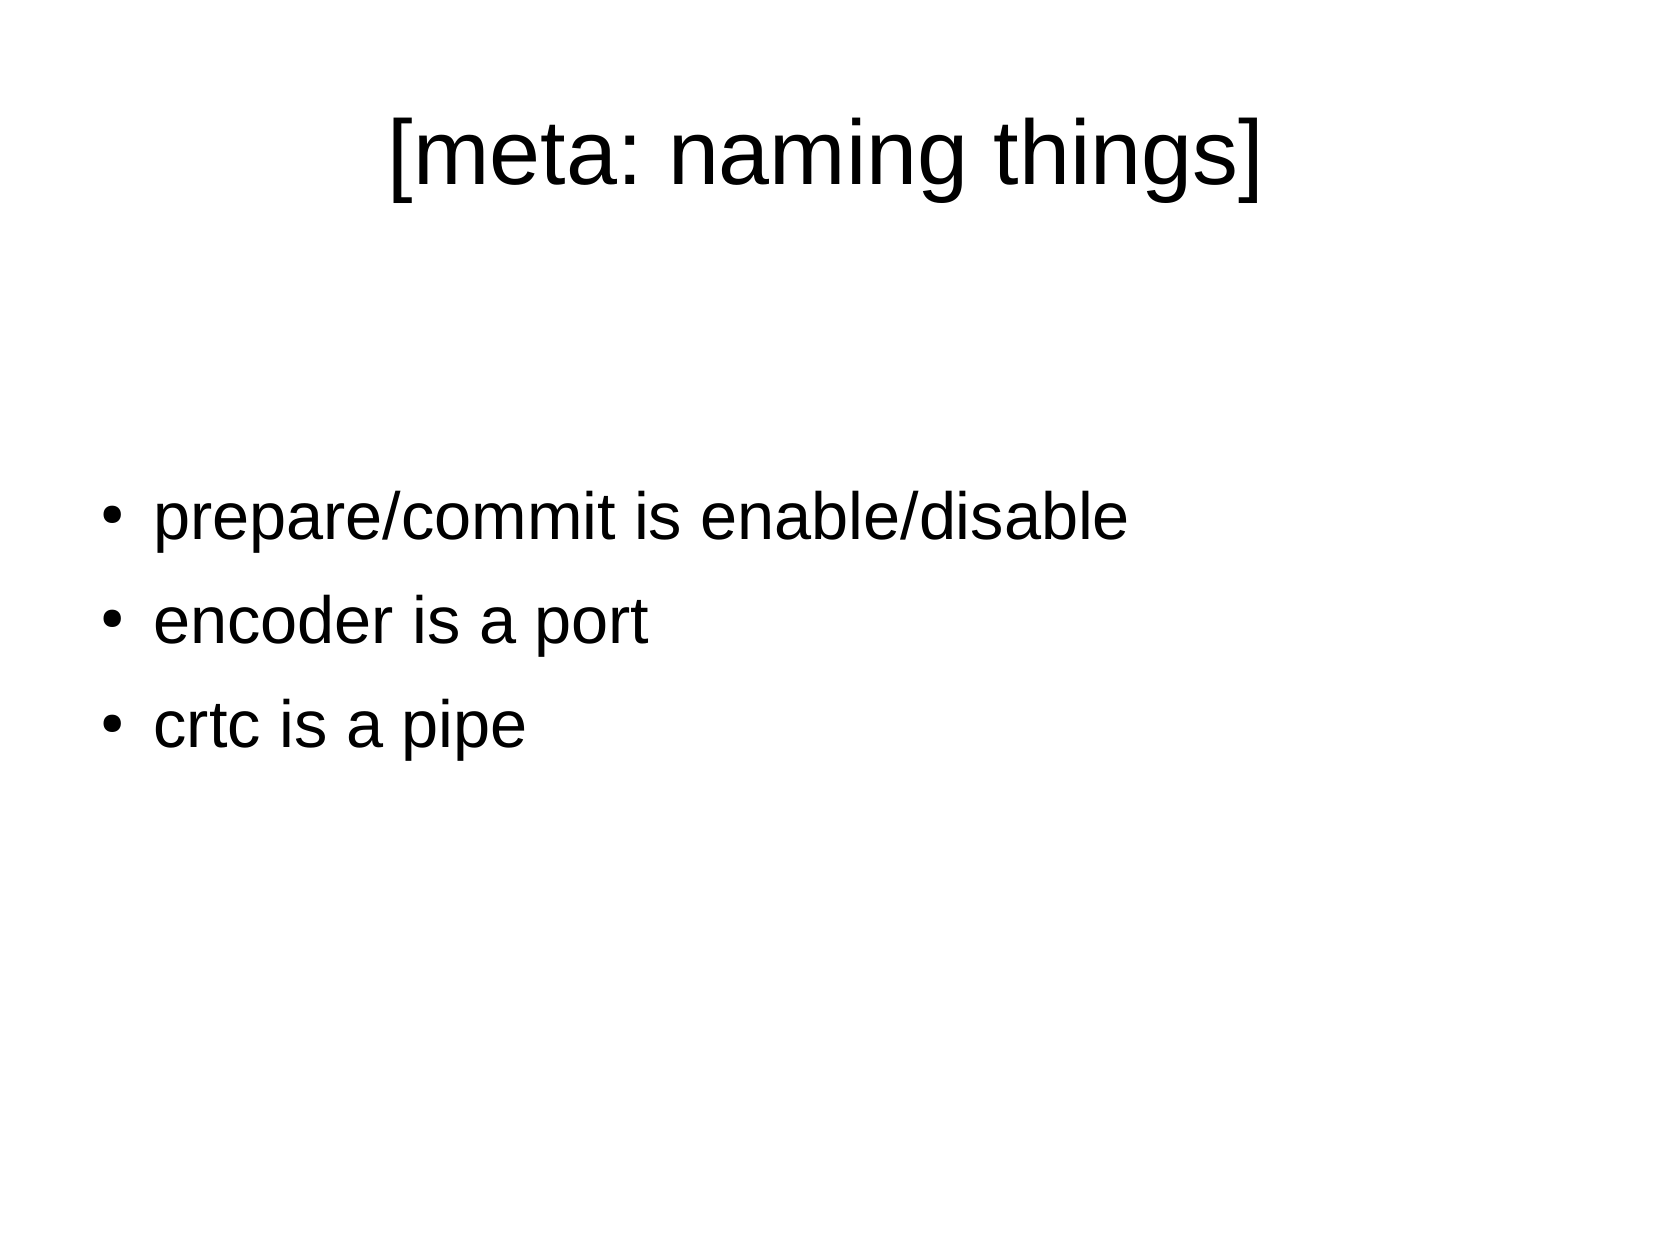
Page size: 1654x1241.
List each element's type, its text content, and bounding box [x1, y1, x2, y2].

title [meta: naming things] [82, 49, 1571, 257]
list prepare/commit is enable/disable encoder is a port crtc is a pipe [82, 479, 1571, 851]
